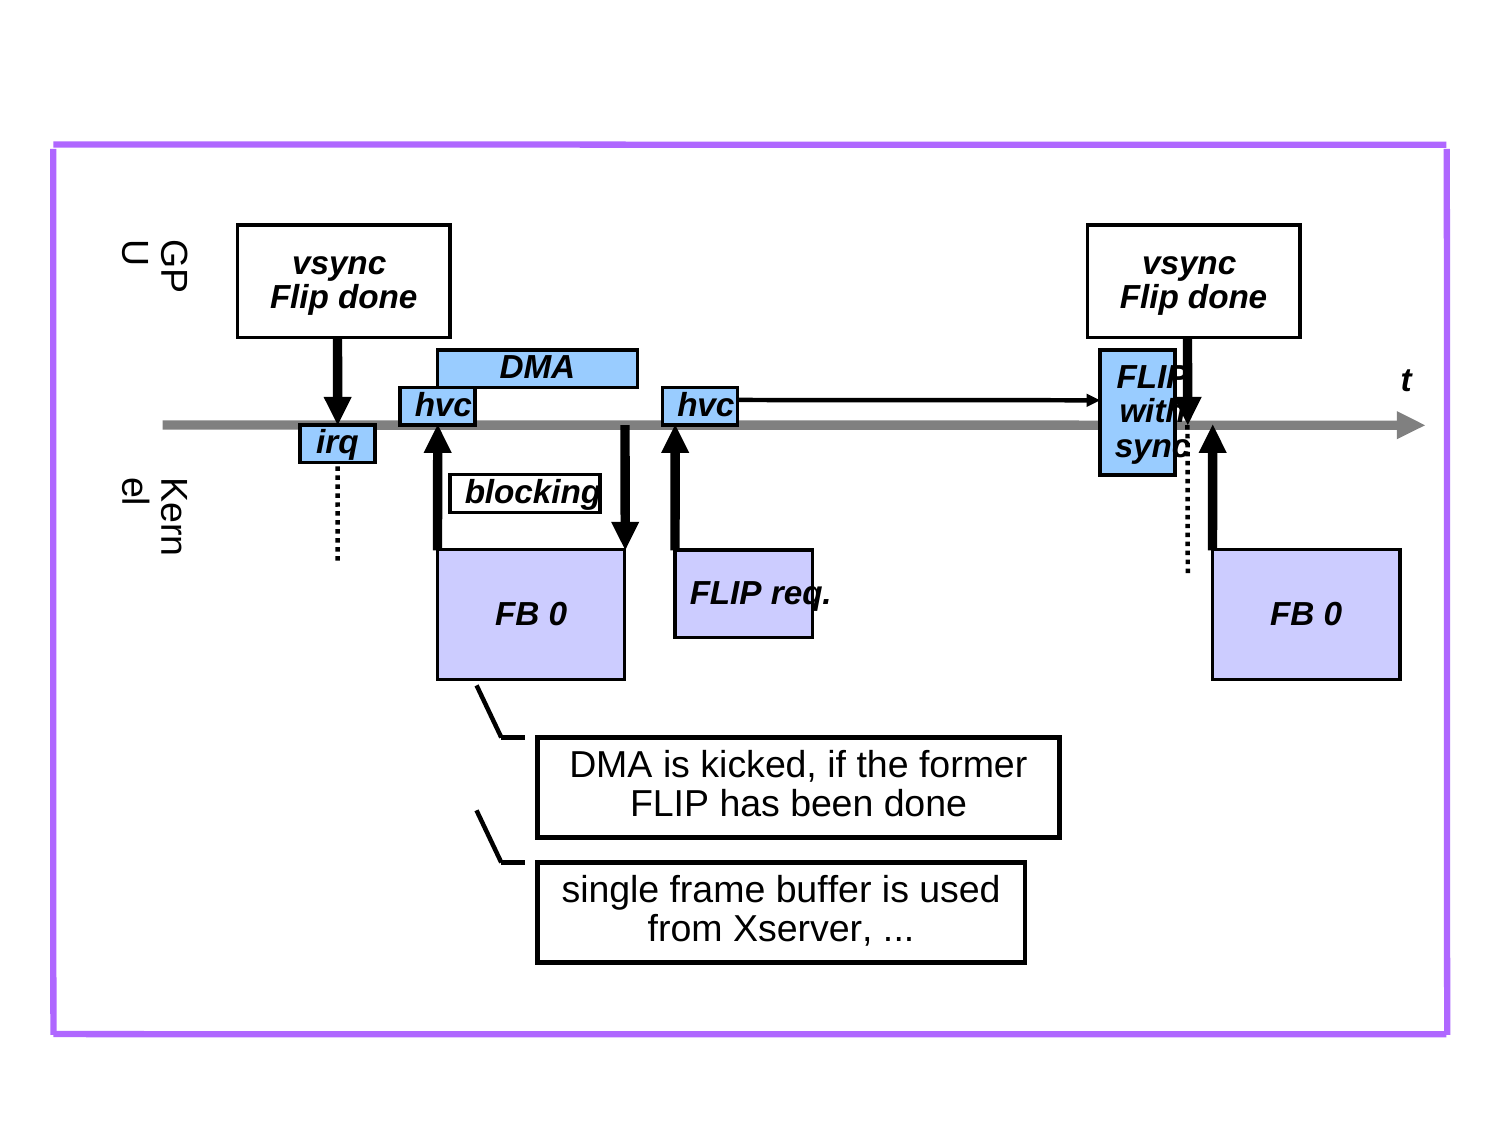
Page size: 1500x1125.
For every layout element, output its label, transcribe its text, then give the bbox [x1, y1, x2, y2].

text_box t [1374, 362, 1438, 400]
text_box irq [300, 424, 376, 463]
text_box vsync Flip done [237, 224, 451, 338]
text_box FB 0 [1212, 549, 1400, 680]
text_box GPU [131, 224, 201, 322]
text_box Kernel [131, 462, 201, 587]
text_box vsync Flip done [1087, 224, 1300, 338]
text_box FLIP req. [675, 549, 813, 638]
text_box DMA is kicked, if the former FLIP has been done [537, 737, 1060, 838]
text_box FLIP with sync [1100, 350, 1176, 475]
text_box hvc [399, 387, 475, 425]
text_box FB 0 [437, 549, 625, 680]
text_box DMA [437, 349, 638, 388]
text_box single frame buffer is used from Xserver, ... [537, 862, 1025, 962]
text_box hvc [662, 387, 738, 425]
text_box blocking [450, 474, 601, 513]
